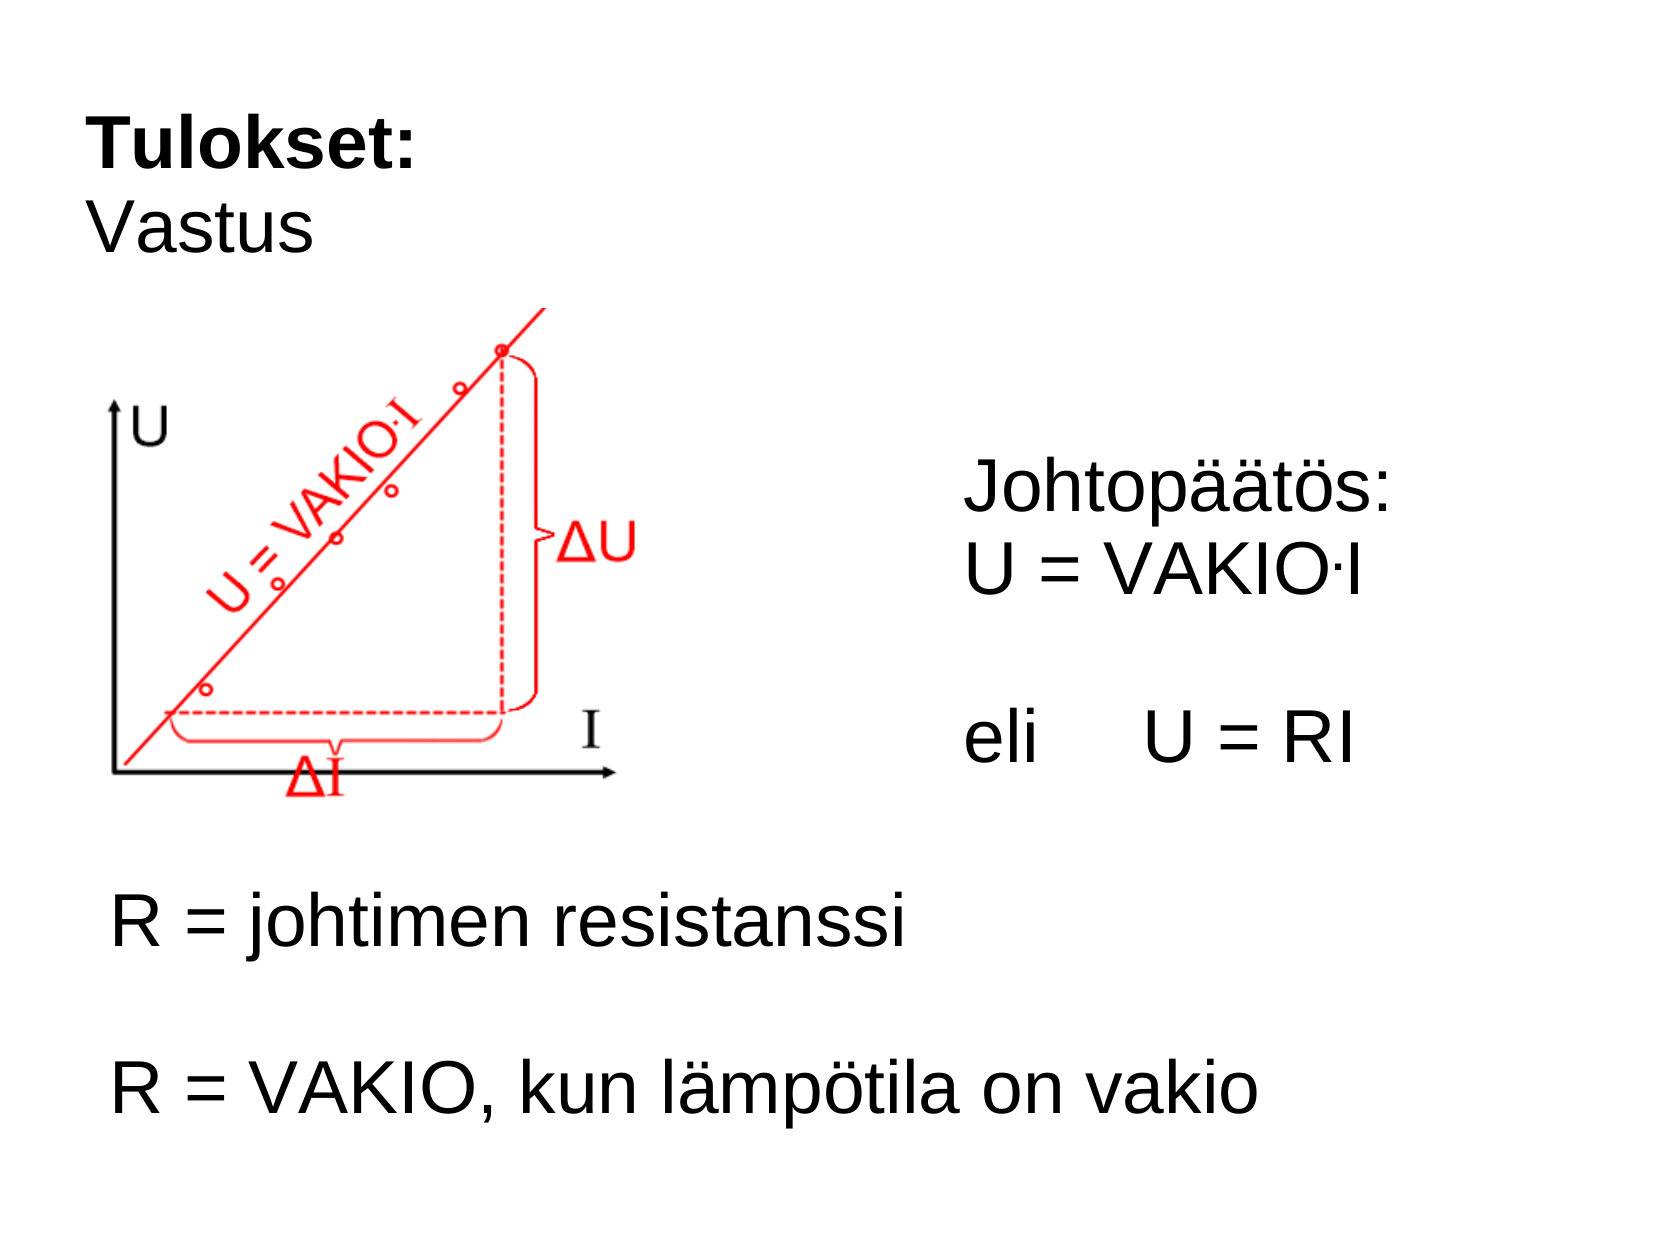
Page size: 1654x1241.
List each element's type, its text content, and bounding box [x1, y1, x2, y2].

text_box R = johtimen resistanssi R = VAKIO, kun lämpötila on vakio [94, 872, 1489, 1241]
text_box Tulokset: Vastus [70, 94, 969, 535]
text_box Johtopäätös: U = VAKIO.I eli U = RI [948, 436, 1536, 961]
picture [70, 308, 685, 851]
